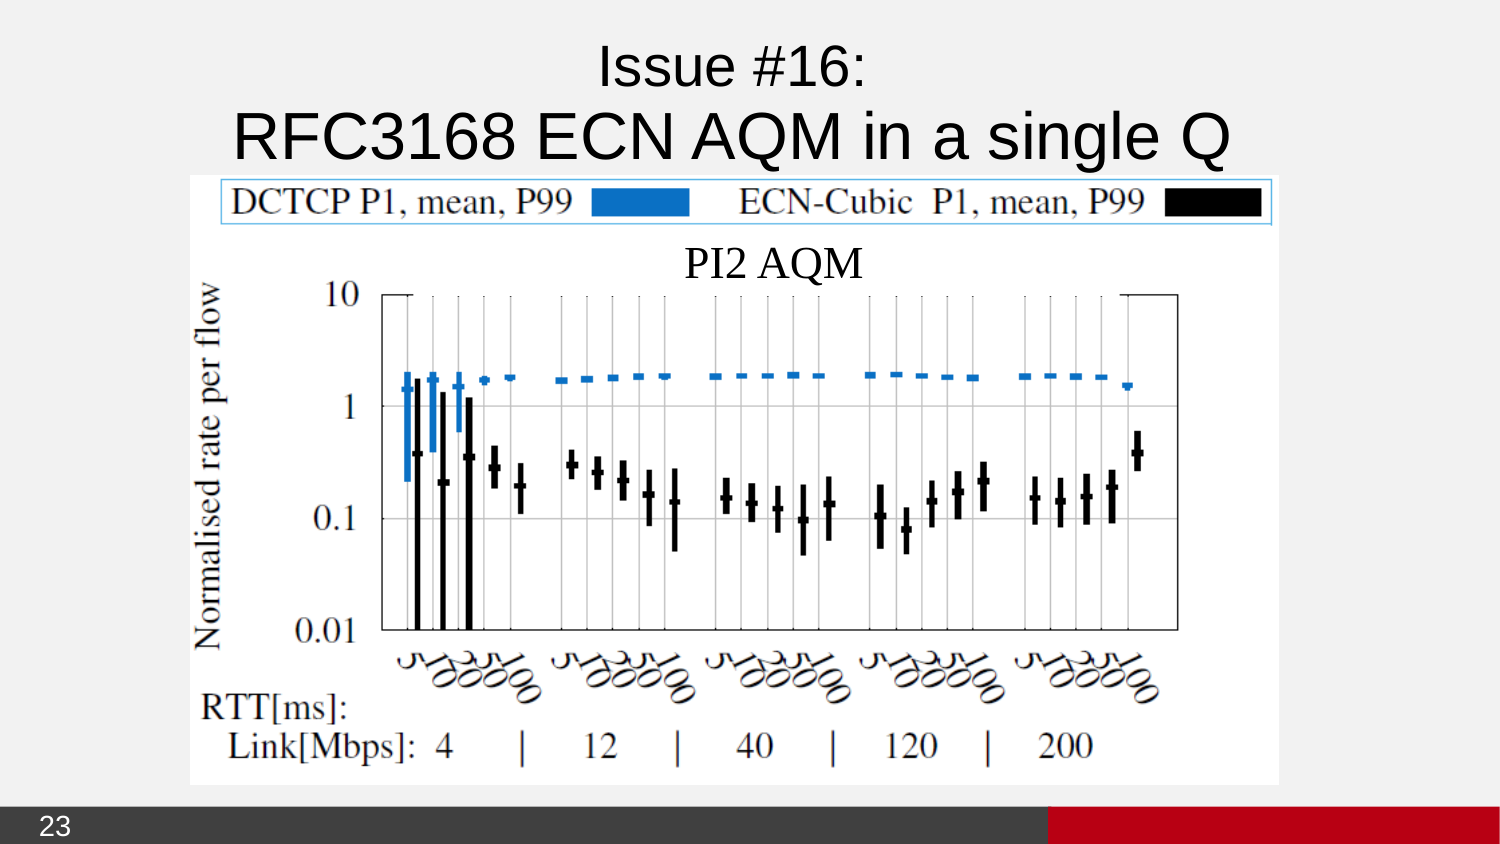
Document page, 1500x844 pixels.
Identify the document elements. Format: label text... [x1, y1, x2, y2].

picture [190, 175, 1279, 785]
title Issue #16: RFC3168 ECN AQM in a single Q [35, 29, 1430, 179]
text_box PI2 AQM [413, 230, 1120, 296]
